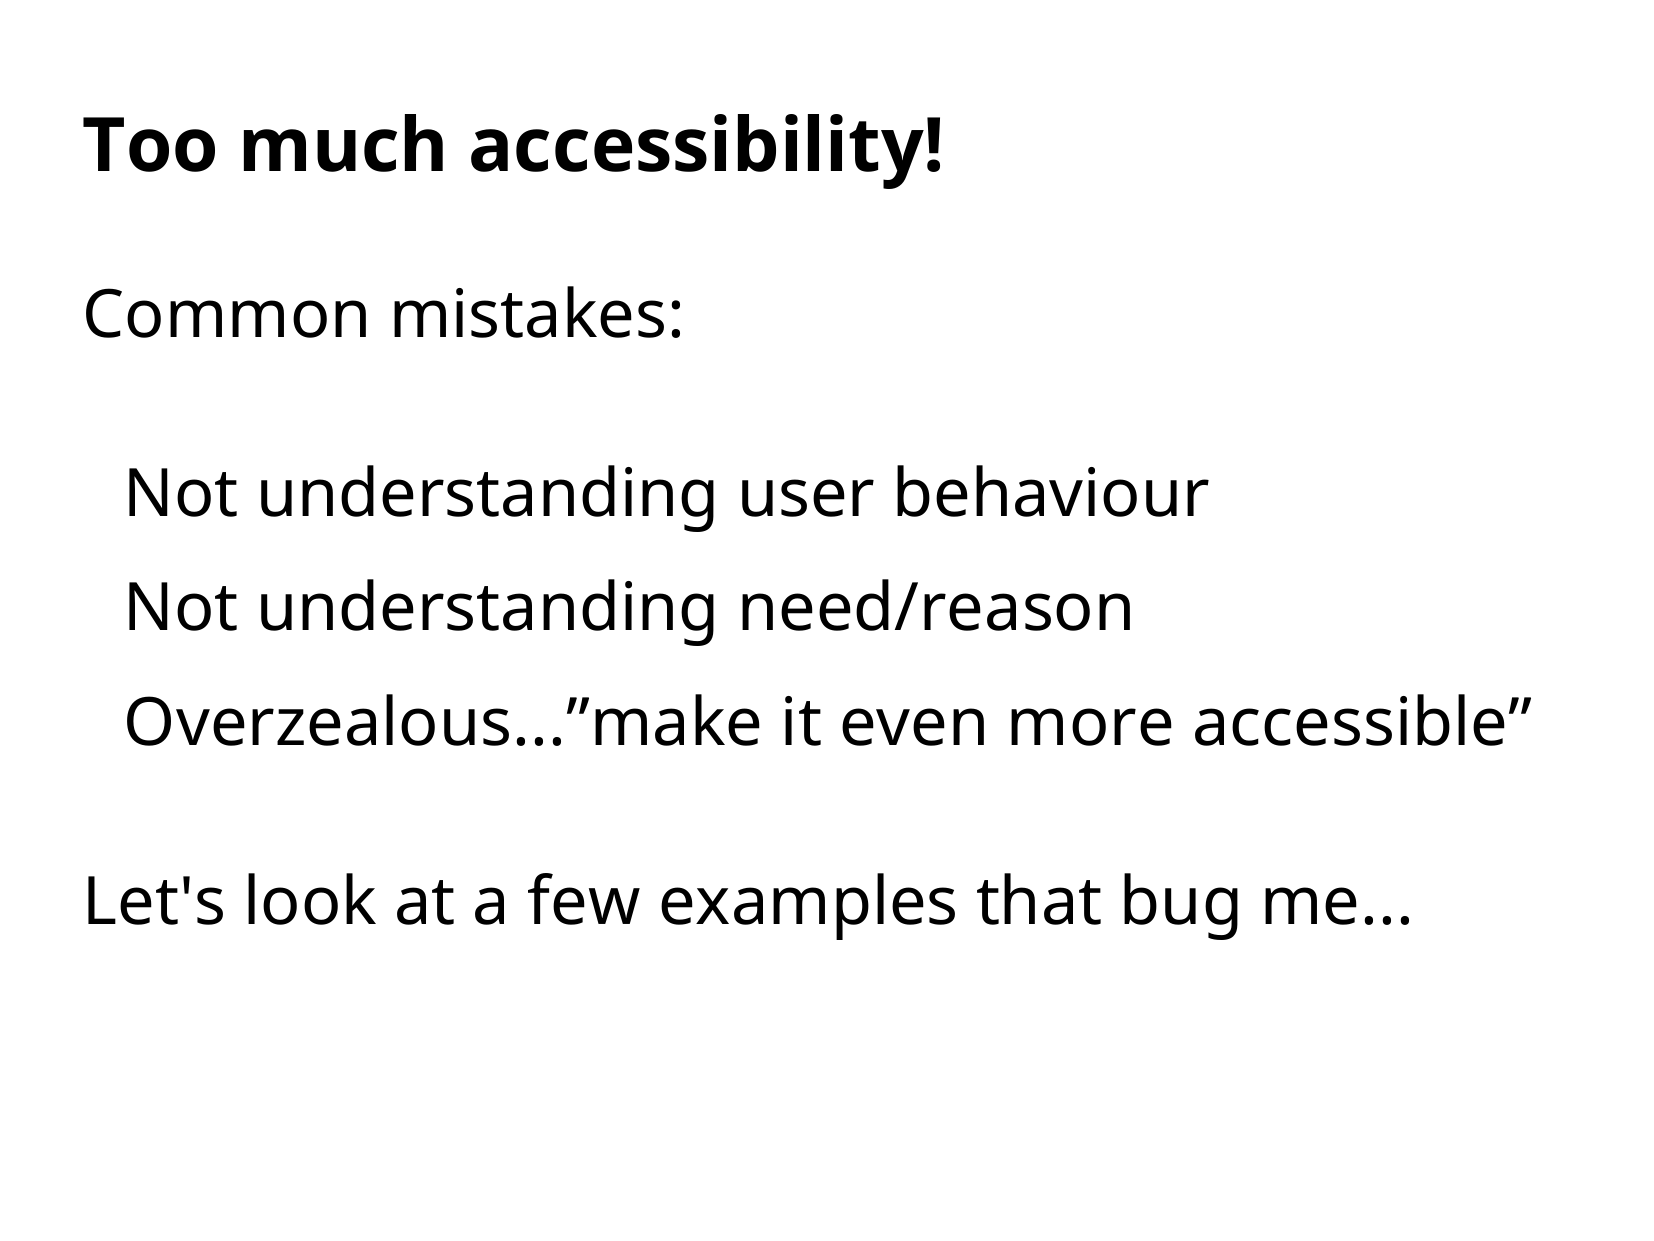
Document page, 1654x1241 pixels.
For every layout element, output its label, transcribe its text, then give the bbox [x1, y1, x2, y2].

title Too much accessibility! [82, 78, 1571, 207]
list Common mistakes: Not understanding user behaviour Not understanding need/reason Overzealous...”make it even more accessible” Let's look at a few examples that bug me... [82, 265, 1571, 1152]
